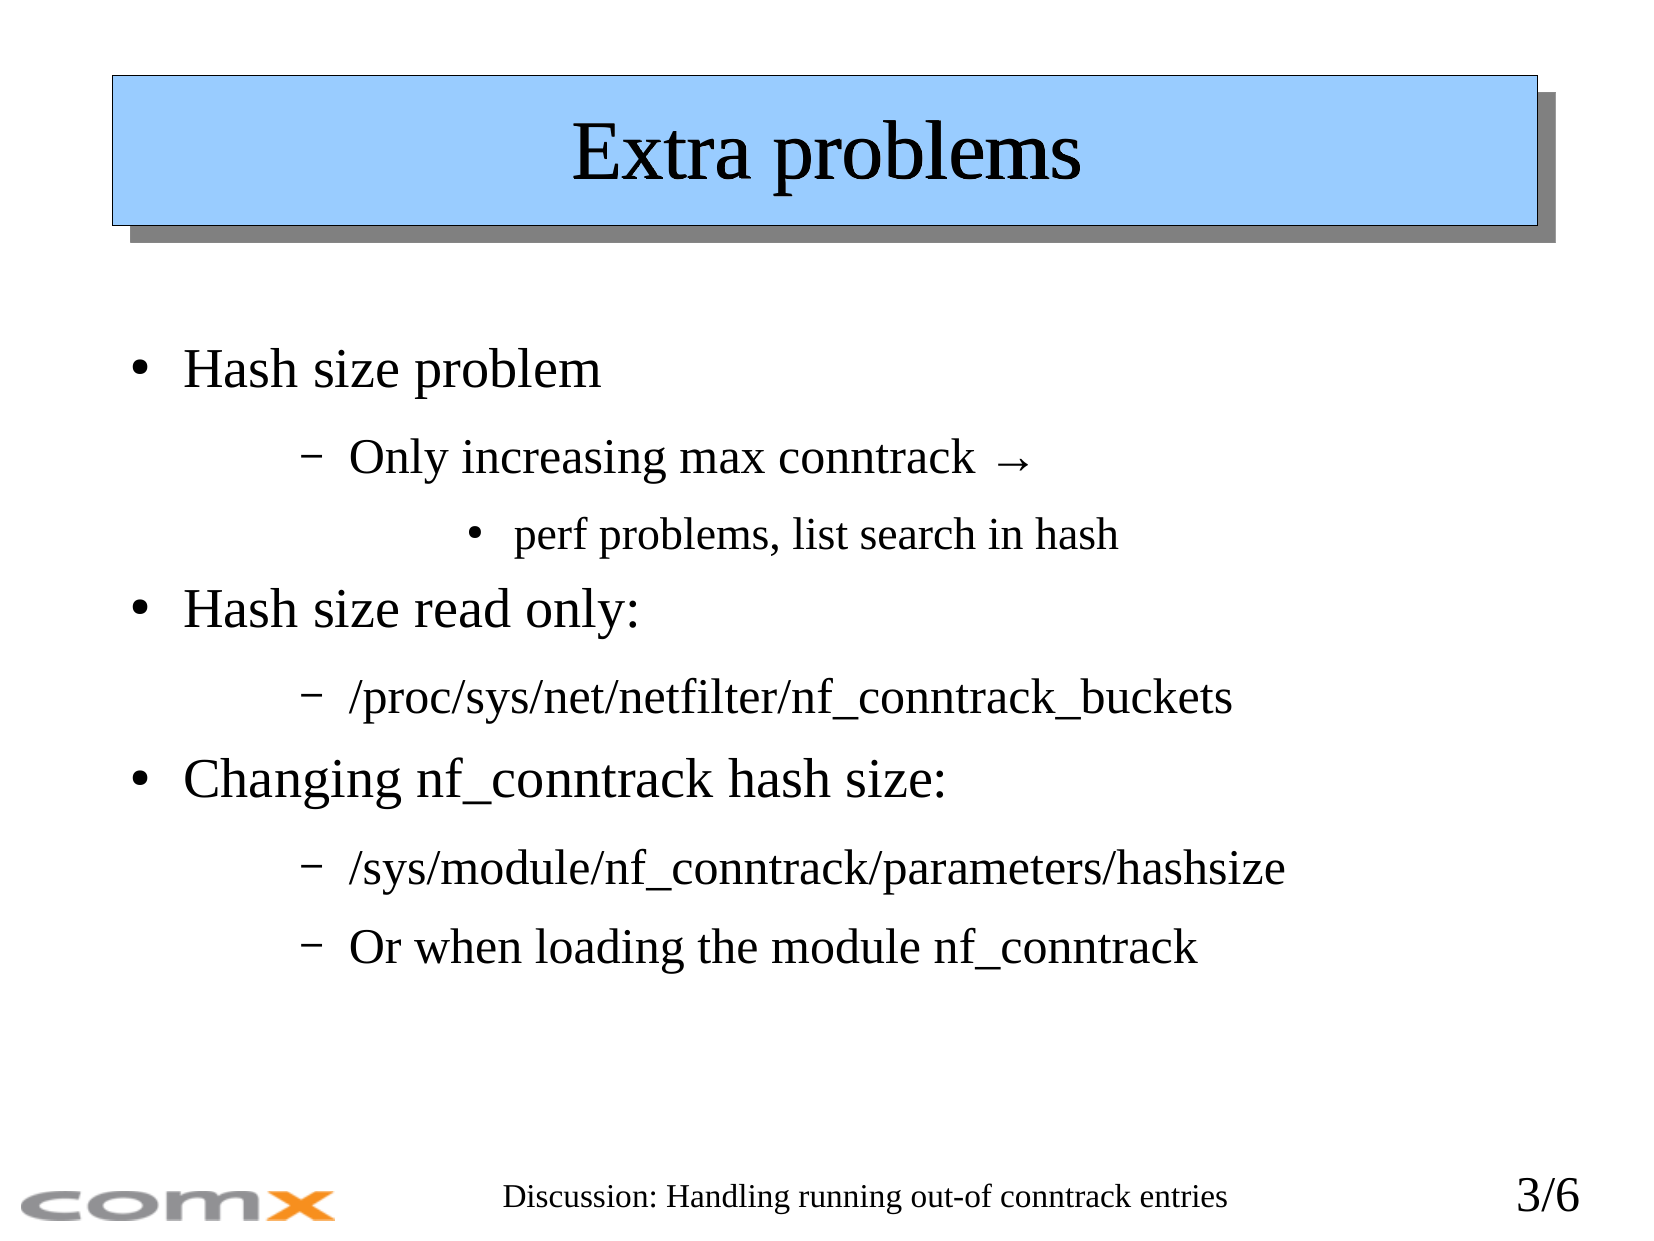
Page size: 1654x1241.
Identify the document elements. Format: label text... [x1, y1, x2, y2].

list Hash size problem Only increasing max conntrack → perf problems, list search in hash Hash size read only: /proc/sys/net/netfilter/nf_conntrack_buckets Changing nf_conntrack hash size: /sys/module/nf_conntrack/parameters/hashsize Or when loading the module nf_conntrack [112, 337, 1538, 1096]
picture [21, 1191, 335, 1221]
title Extra problems [116, 90, 1538, 211]
